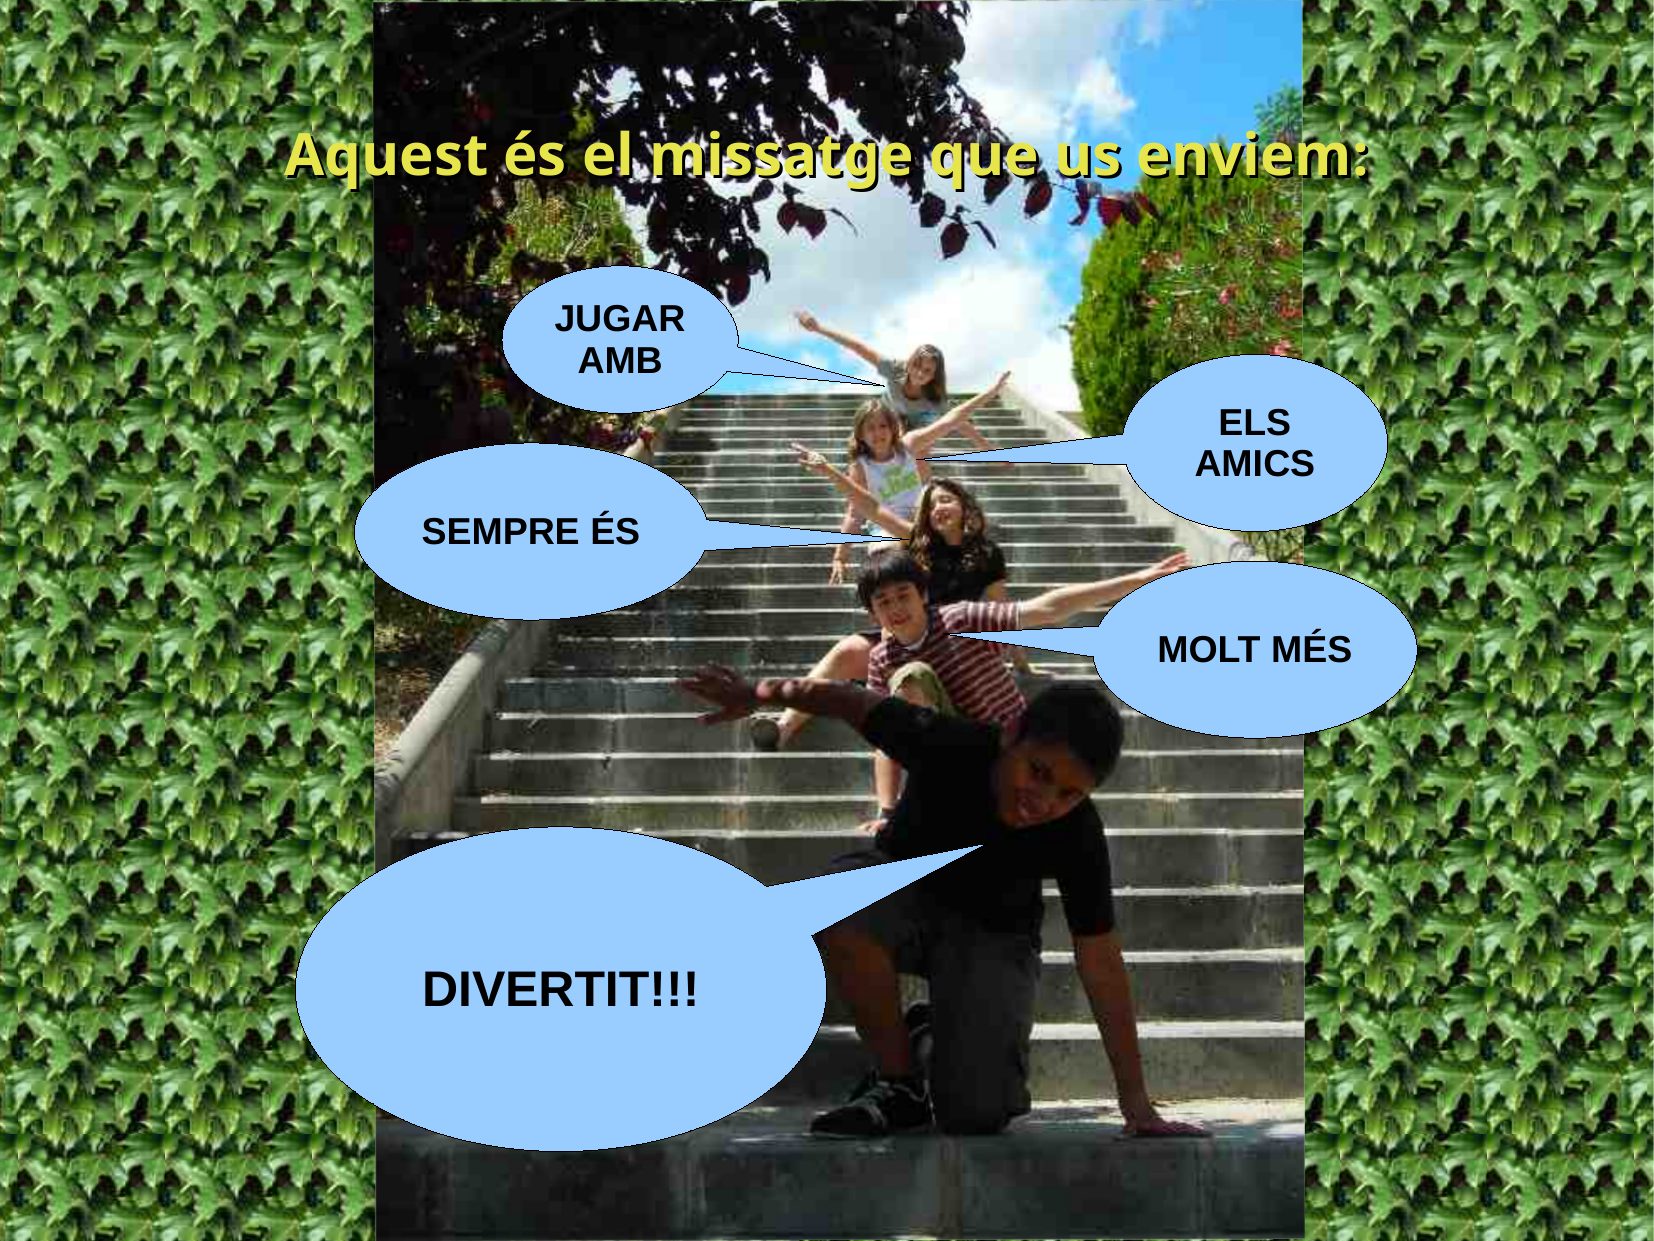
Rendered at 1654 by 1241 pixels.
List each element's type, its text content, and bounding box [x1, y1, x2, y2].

text_box DIVERTIT!!! [295, 826, 988, 1152]
text_box JUGAR AMB [501, 265, 885, 414]
text_box SEMPRE ÉS [354, 442, 909, 621]
title Aquest és el missatge que us enviem: [82, 56, 1571, 250]
picture [0, 0, 1654, 1241]
text_box ELS AMICS [916, 354, 1388, 532]
text_box MOLT MÉS [943, 561, 1418, 739]
